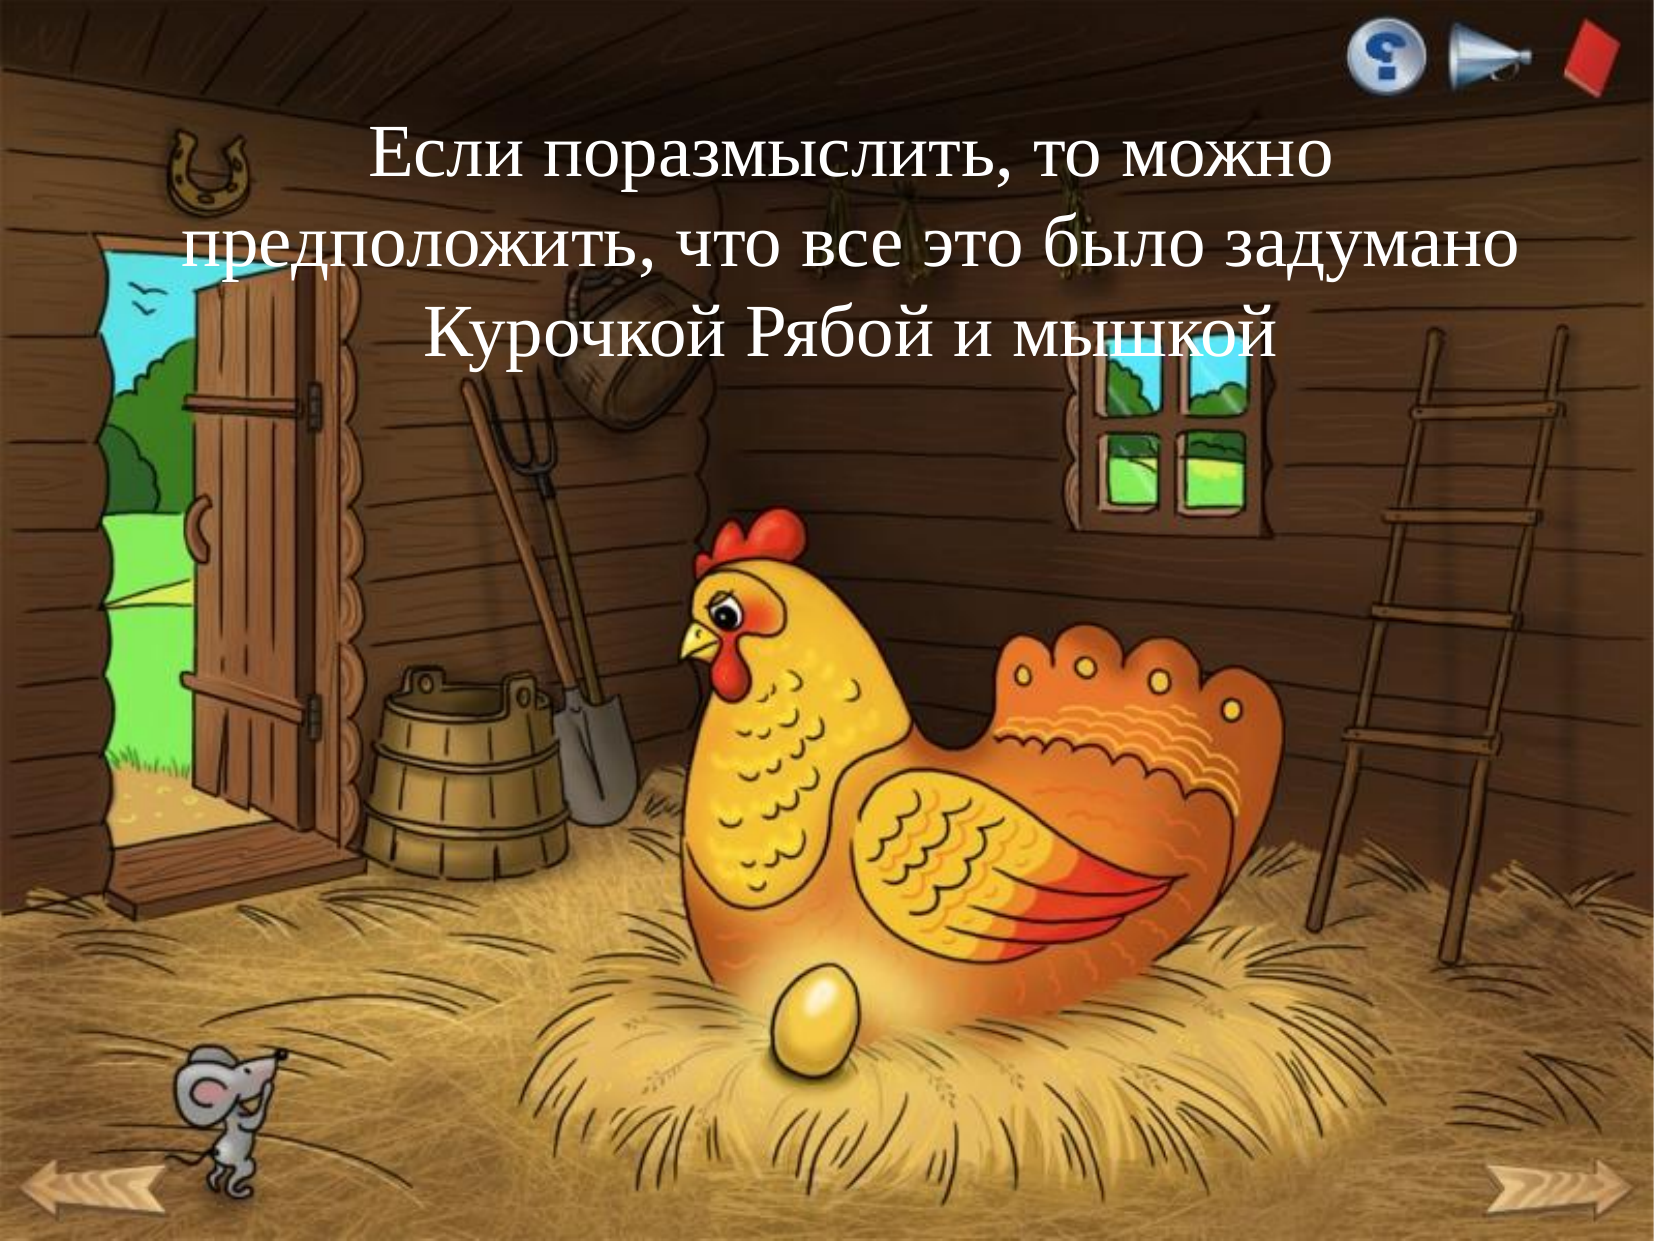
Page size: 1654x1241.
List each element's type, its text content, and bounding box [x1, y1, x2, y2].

title Если поразмыслить, то можно предположить, что все это было задумано Курочкой Рябой и мышкой [107, 0, 1595, 473]
picture [0, 0, 1654, 1241]
